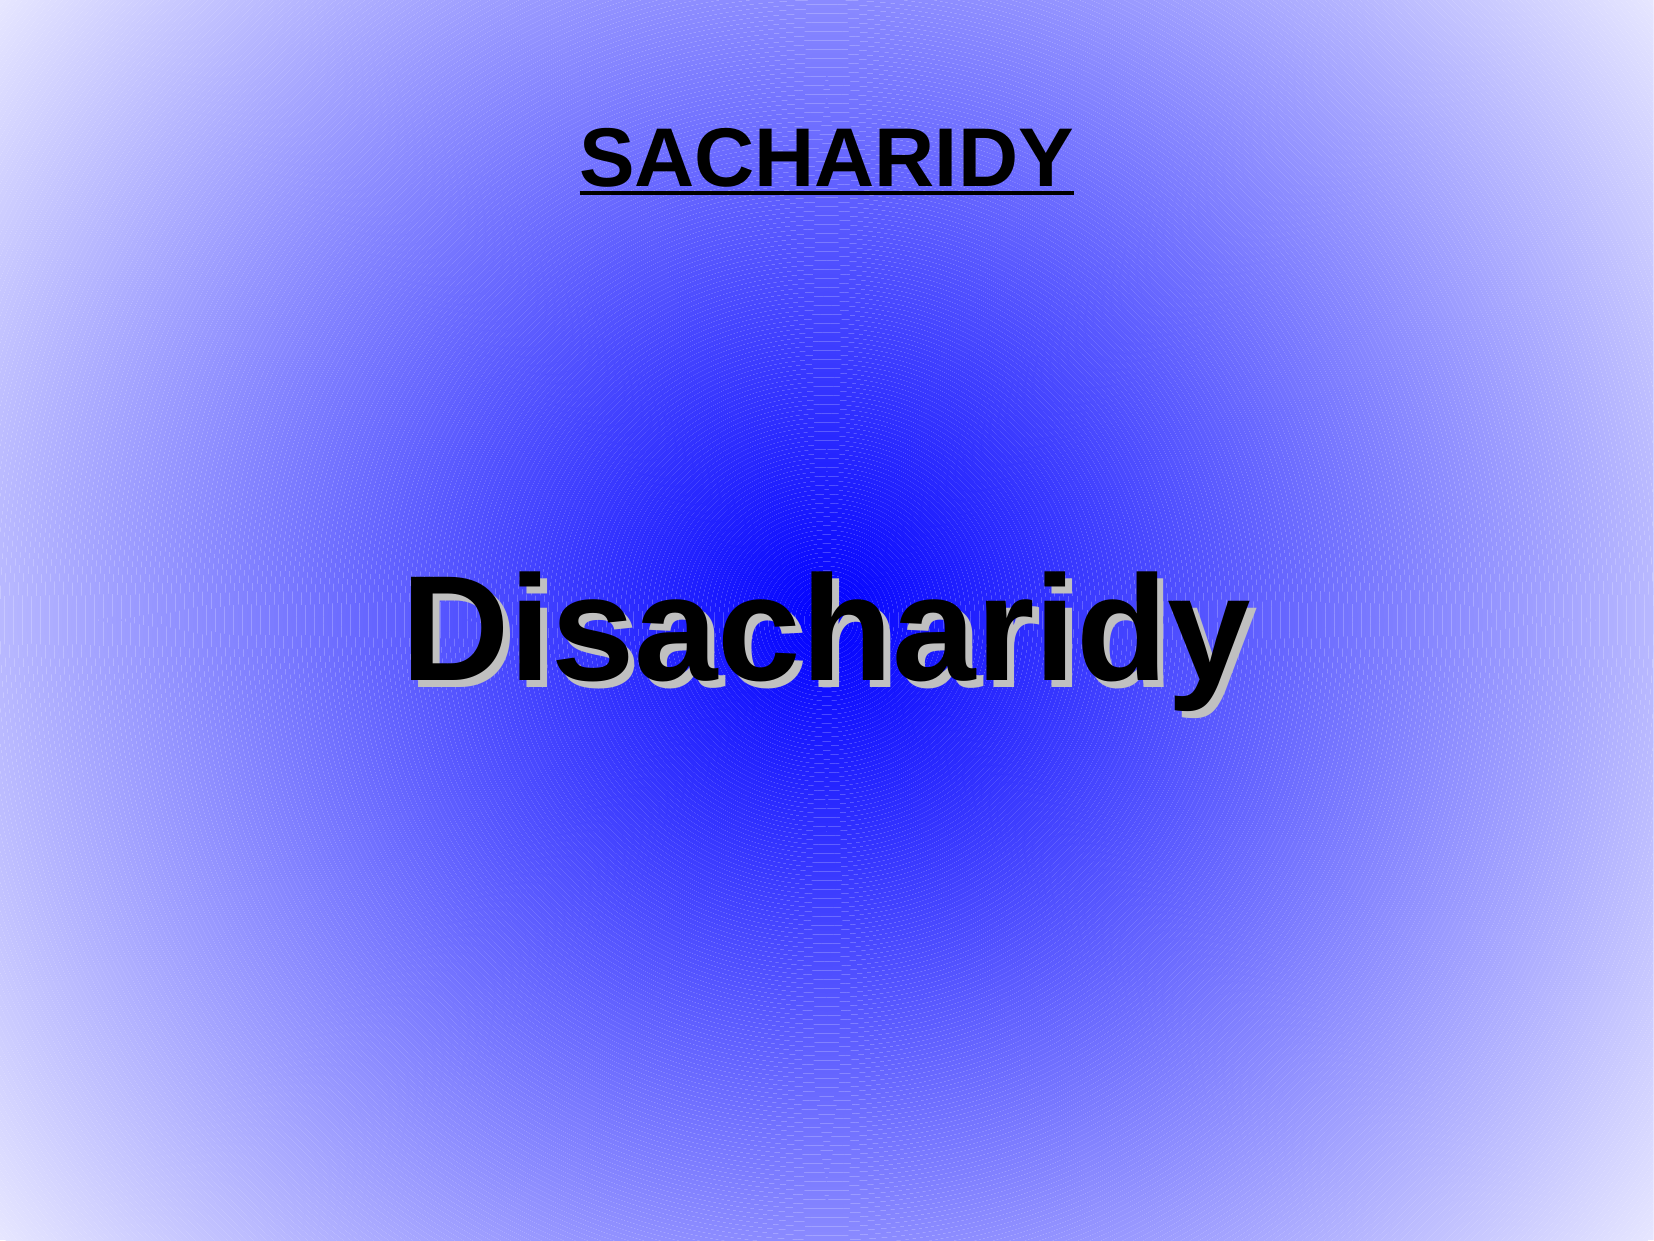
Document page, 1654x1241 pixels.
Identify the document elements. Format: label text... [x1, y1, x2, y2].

title SACHARIDY [82, 49, 1571, 210]
subtitle Disacharidy [82, 210, 1571, 1030]
